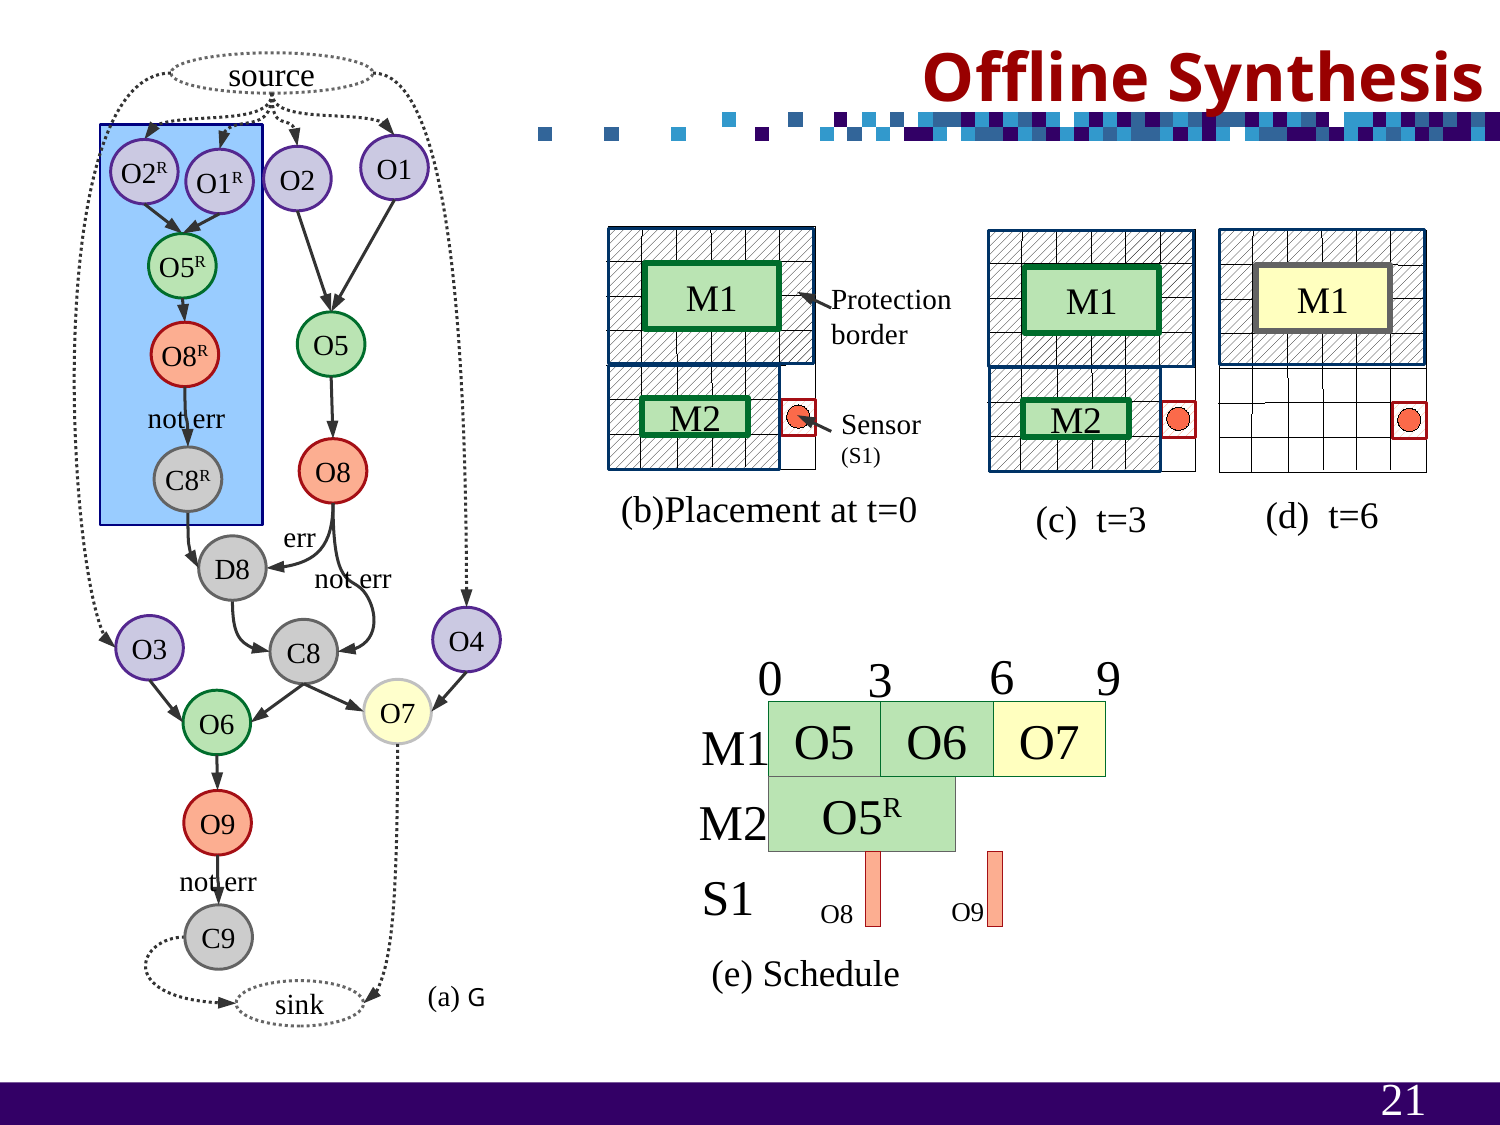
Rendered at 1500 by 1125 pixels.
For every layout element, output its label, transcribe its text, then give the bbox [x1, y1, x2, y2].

text_box (e) Schedule [696, 941, 1216, 1035]
text_box (b)Placement at t=0 [606, 477, 948, 538]
text_box O6 [183, 690, 251, 755]
text_box [181, 416, 186, 428]
text_box [1357, 403, 1390, 437]
text_box source [171, 52, 373, 94]
text_box [608, 226, 816, 470]
text_box O2 [263, 146, 332, 211]
text_box M1 [1255, 265, 1391, 331]
text_box [1357, 369, 1390, 402]
text_box O5R [768, 776, 956, 852]
text_box sink [236, 980, 364, 1027]
text_box O1R [185, 149, 254, 214]
text_box M2 [642, 397, 749, 435]
text_box C9 [184, 904, 253, 970]
text_box O5 [768, 701, 880, 776]
text_box D8 [198, 535, 267, 601]
text_box M2 [683, 783, 797, 859]
text_box (d) t=6 [1250, 483, 1394, 544]
text_box [99, 124, 187, 526]
text_box [865, 851, 881, 927]
text_box C8R [154, 446, 222, 512]
text_box [147, 124, 263, 526]
text_box O7 [363, 679, 432, 744]
text_box O9 [936, 886, 1012, 934]
text_box (c) t=3 [1020, 487, 1162, 548]
text_box O4 [432, 607, 501, 672]
text_box O8 [805, 889, 881, 937]
text_box O5R [148, 233, 217, 298]
text_box [1252, 438, 1288, 472]
title Offline Synthesis [646, 24, 1500, 125]
text_box S1 [686, 857, 800, 933]
text_box [1219, 369, 1356, 473]
text_box [1289, 403, 1323, 437]
text_box O6 [880, 701, 993, 777]
text_box O9 [183, 790, 252, 855]
text_box O7 [993, 701, 1106, 777]
text_box O5 [297, 311, 365, 377]
text_box M1 [644, 263, 780, 329]
text_box 9 [1081, 637, 1157, 713]
text_box [1219, 229, 1427, 473]
text_box [988, 229, 1196, 472]
text_box M1 [1024, 267, 1160, 333]
text_box O8R [151, 322, 219, 387]
text_box Sensor (S1) [826, 397, 992, 476]
text_box M2 [1023, 399, 1129, 437]
text_box O3 [115, 615, 184, 680]
text_box 3 [852, 639, 928, 701]
text_box 6 [974, 637, 1050, 713]
text_box [987, 851, 1003, 886]
text_box [1324, 403, 1356, 437]
text_box O2R [110, 139, 179, 204]
text_box O8 [299, 438, 367, 503]
text_box 0 [742, 637, 803, 713]
text_box (a) G [412, 970, 572, 1020]
text_box O1 [360, 135, 429, 200]
text_box C8 [269, 619, 338, 684]
text_box M1 [686, 708, 768, 783]
text_box [1219, 369, 1252, 403]
text_box Protection border [816, 272, 994, 358]
